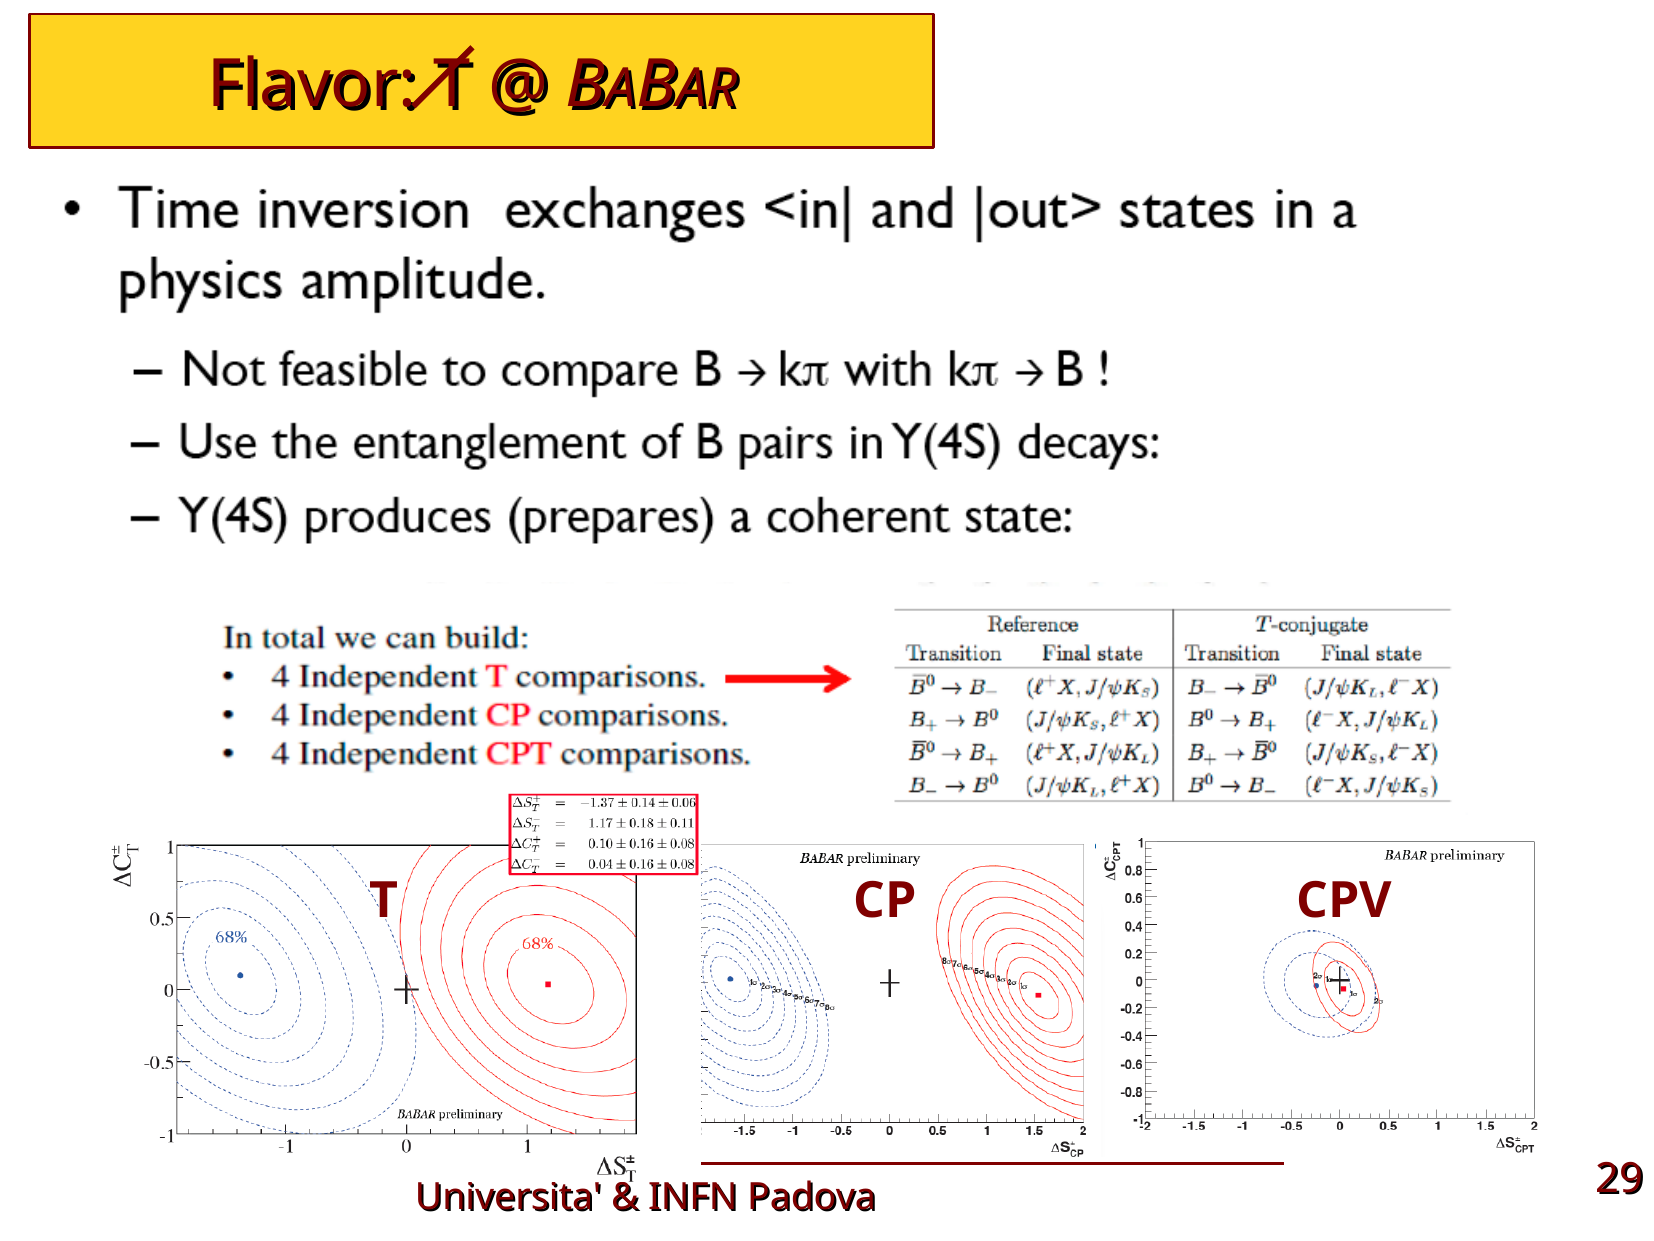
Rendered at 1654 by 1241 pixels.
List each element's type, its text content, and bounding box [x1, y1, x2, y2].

picture [1101, 832, 1544, 1157]
text_box T [354, 856, 419, 930]
picture [109, 582, 1468, 1182]
title Flavor: T @ BABAR [29, 13, 934, 148]
text_box CPV [1281, 856, 1418, 930]
picture [112, 404, 1195, 555]
picture [118, 336, 1123, 399]
text_box CP [838, 856, 939, 930]
picture [46, 159, 1390, 326]
